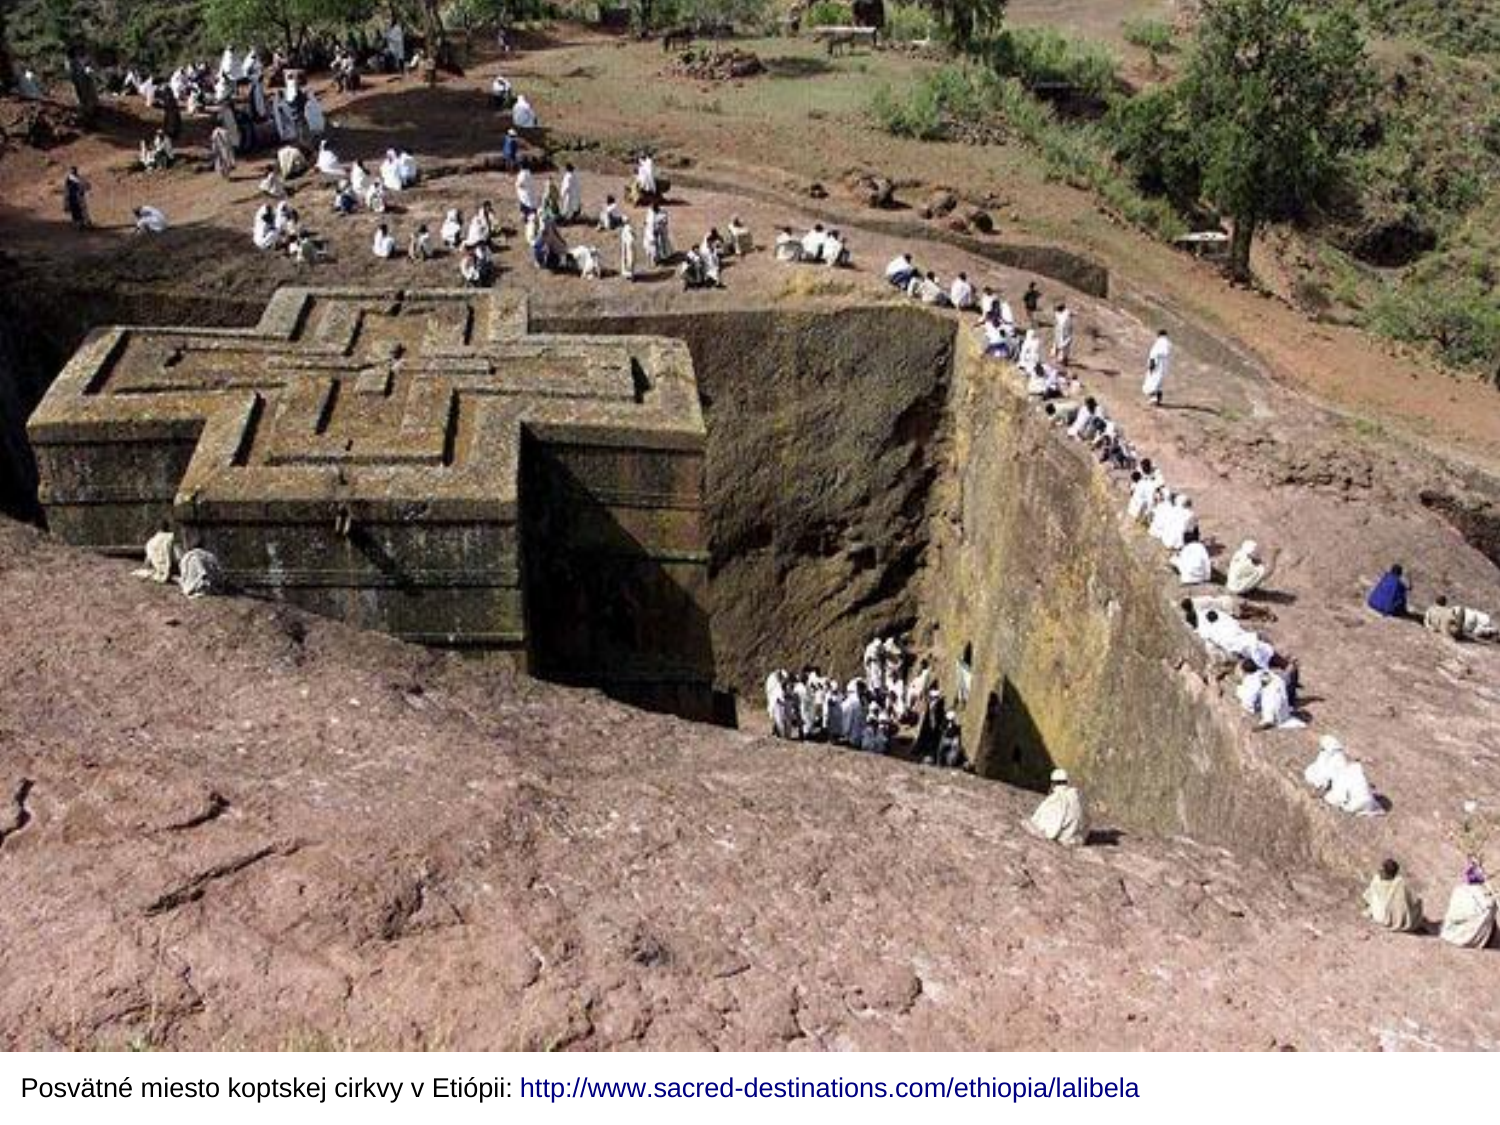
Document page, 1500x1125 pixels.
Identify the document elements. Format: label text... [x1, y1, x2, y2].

text_box Posvätné miesto koptskej cirkvy v Etiópii: http://www.sacred-destinations.com/ethiopia/lalibela [5, 1062, 1459, 1123]
picture [0, 0, 1500, 1052]
